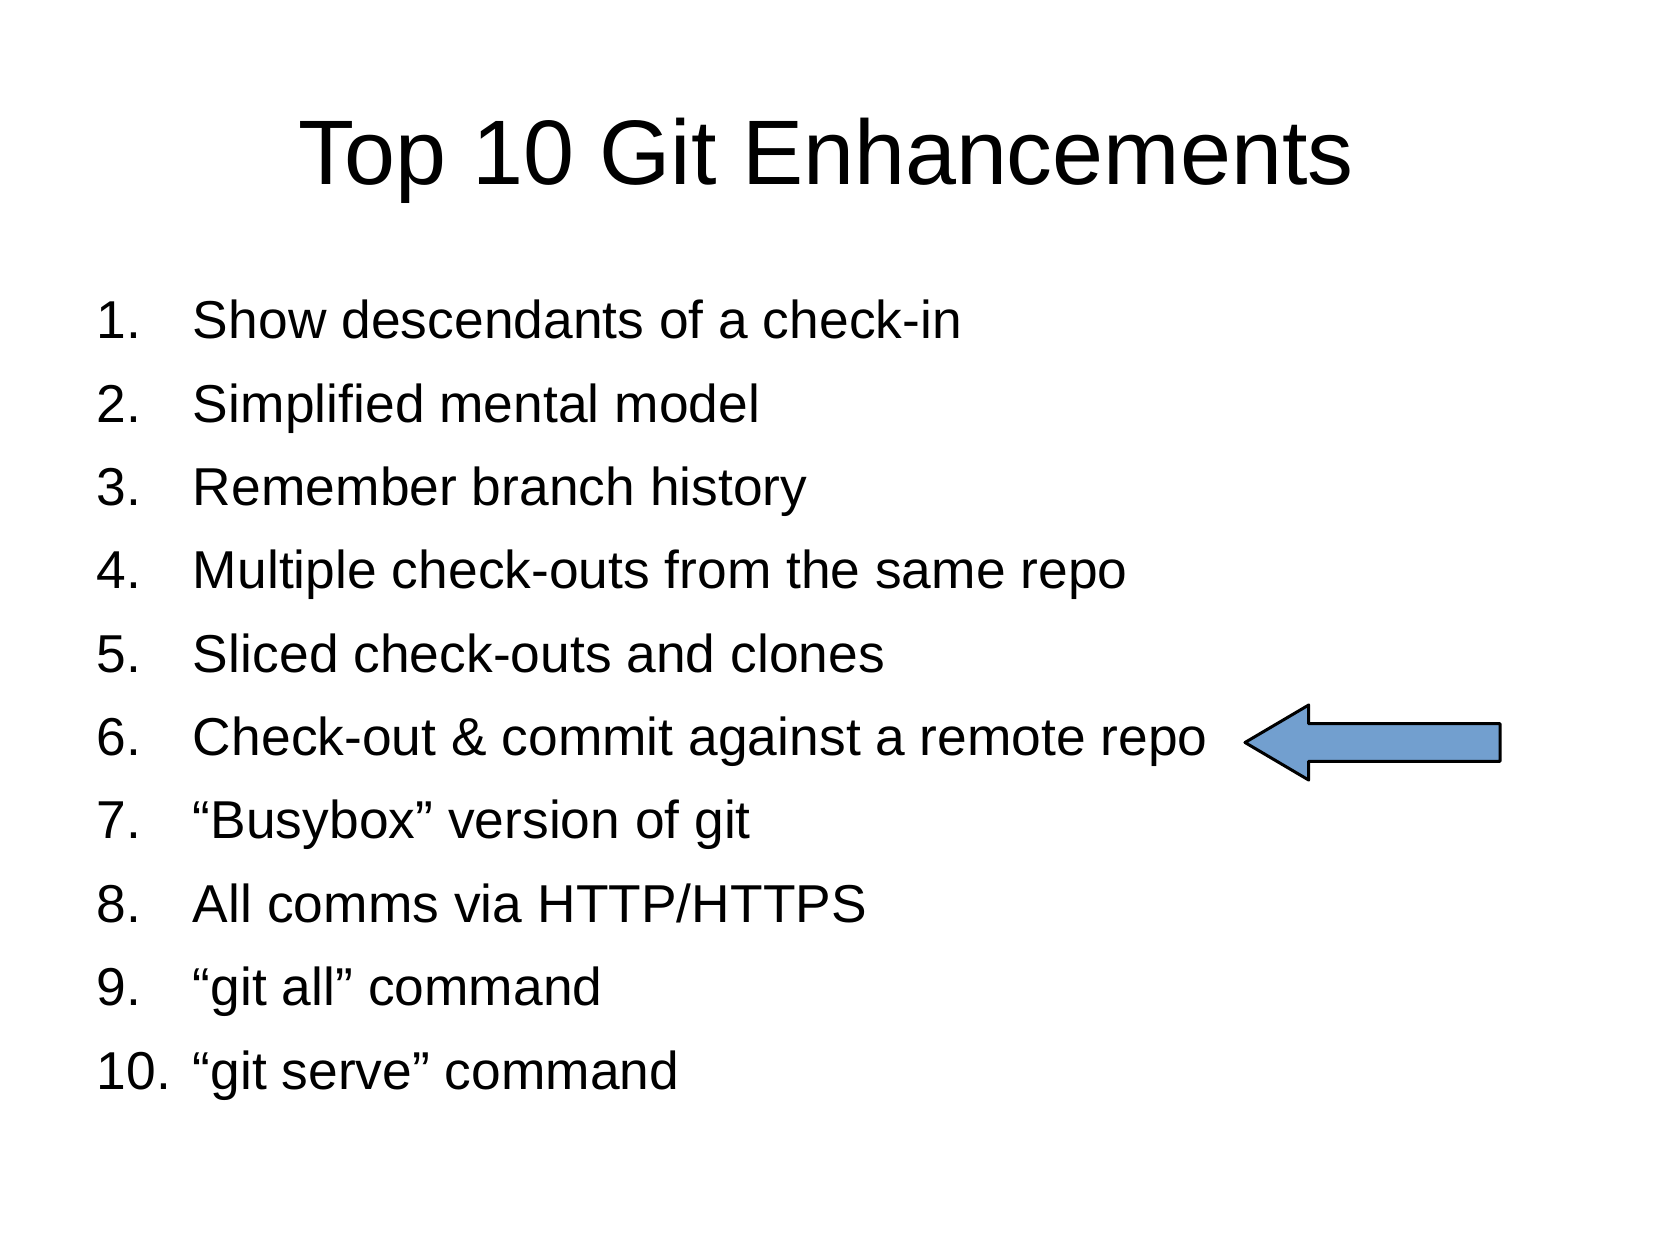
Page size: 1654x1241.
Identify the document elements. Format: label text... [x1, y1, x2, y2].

list Show descendants of a check-in Simplified mental model Remember branch history Multiple check-outs from the same repo Sliced check-outs and clones Check-out & commit against a remote repo “Busybox” version of git All comms via HTTP/HTTPS “git all” command “git serve” command [82, 290, 1571, 1109]
title Top 10 Git Enhancements [82, 49, 1571, 257]
text_box [1245, 705, 1501, 781]
